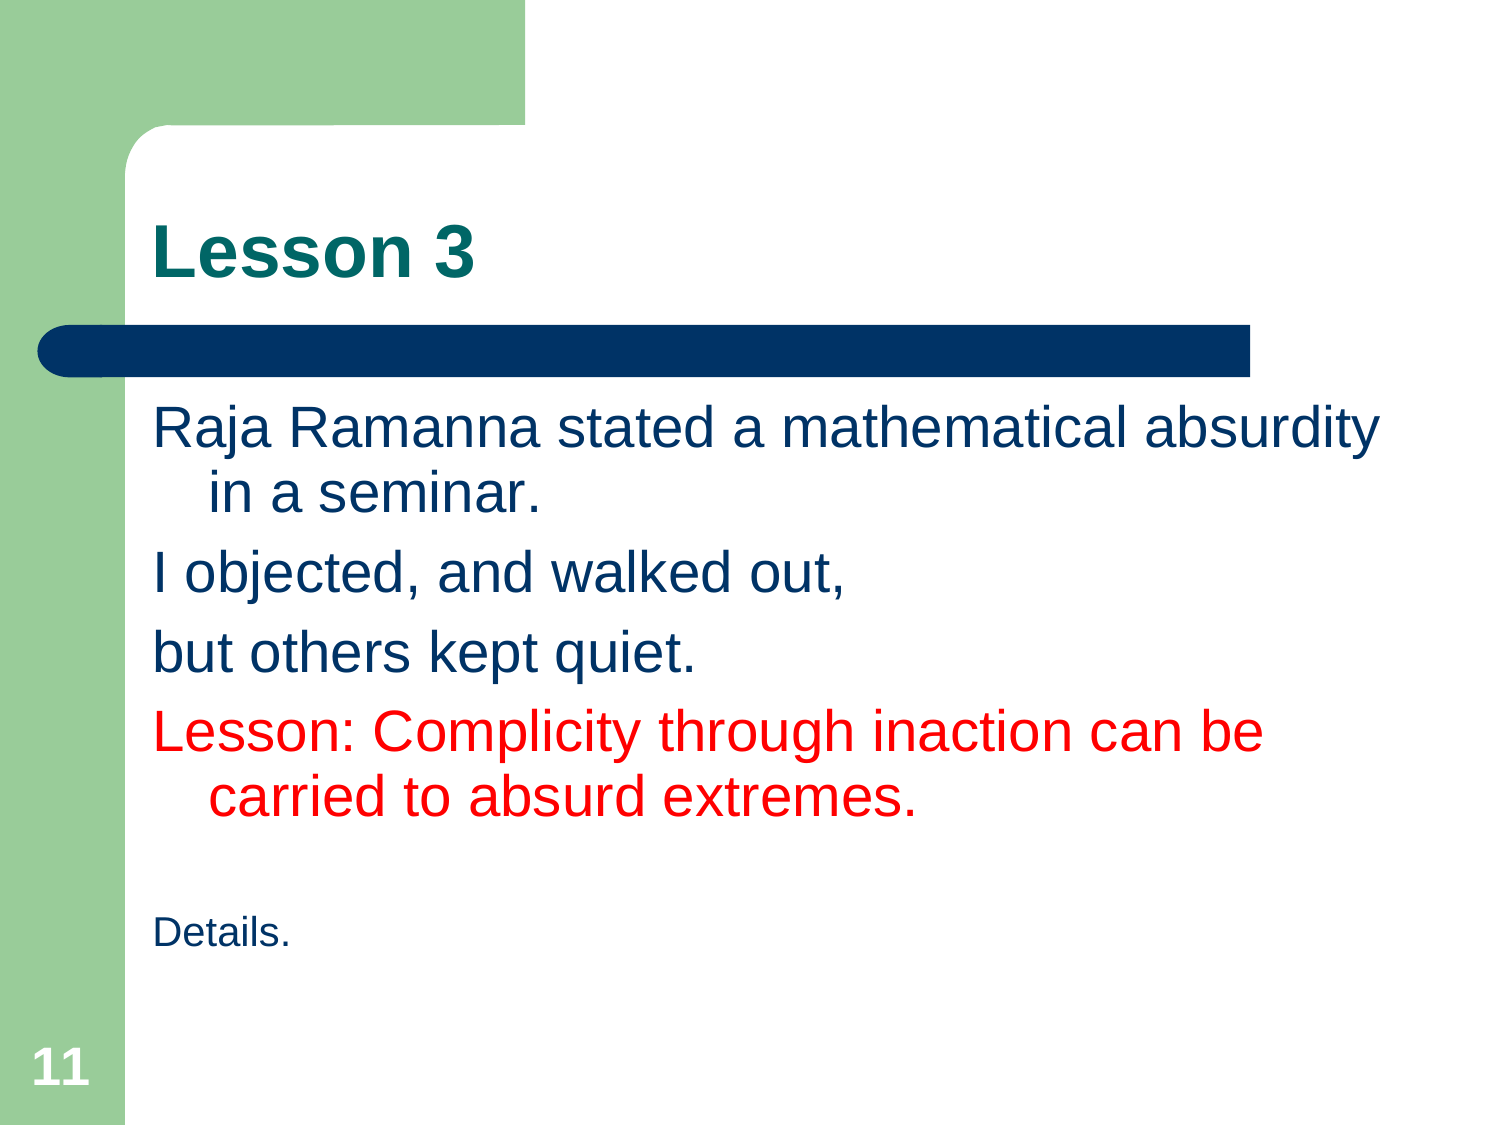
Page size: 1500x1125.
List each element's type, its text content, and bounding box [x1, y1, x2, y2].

title Lesson 3 [136, 136, 1414, 301]
list Raja Ramanna stated a mathematical absurdity in a seminar. I objected, and walked out, but others kept quiet. Lesson: Complicity through inaction can be carried to absurd extremes. Details. [137, 387, 1400, 1086]
